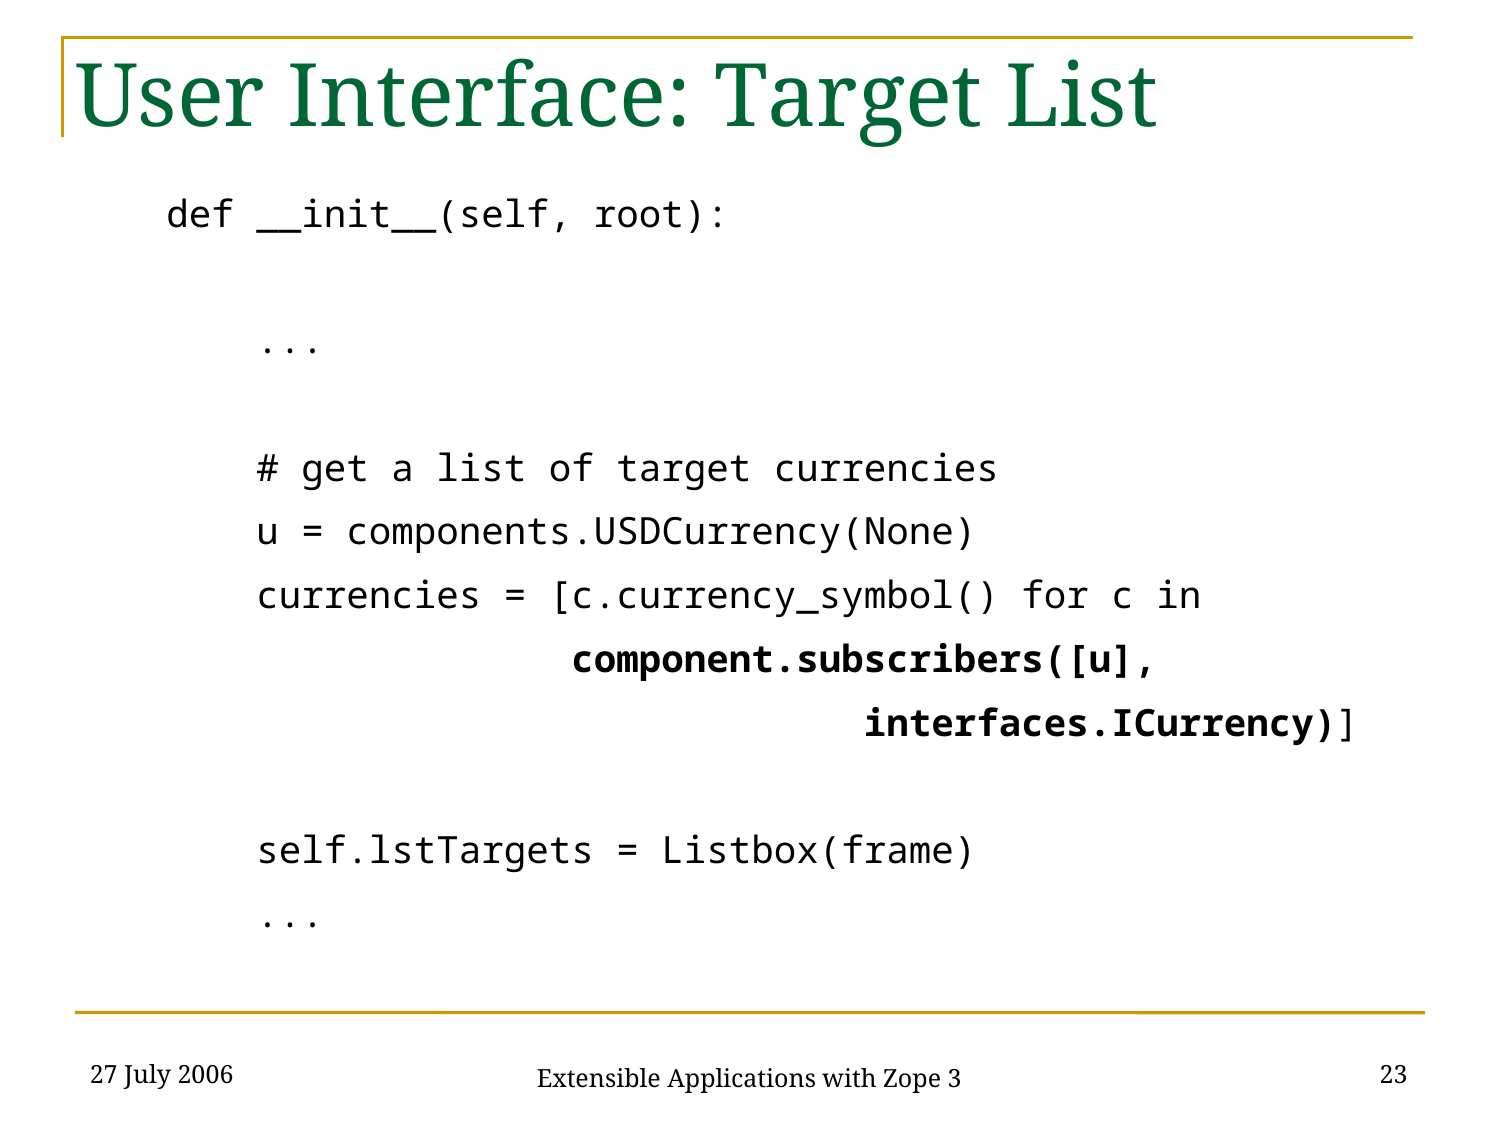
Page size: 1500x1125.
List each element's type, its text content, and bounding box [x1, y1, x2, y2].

list def __init__(self, root): ... # get a list of target currencies u = components.USDCurrency(None) currencies = [c.currency_symbol() for c in component.subscribers([u], interfaces.ICurrency)] self.lstTargets = Listbox(frame) ... [74, 187, 1423, 1006]
title User Interface: Target List [74, 45, 1423, 151]
